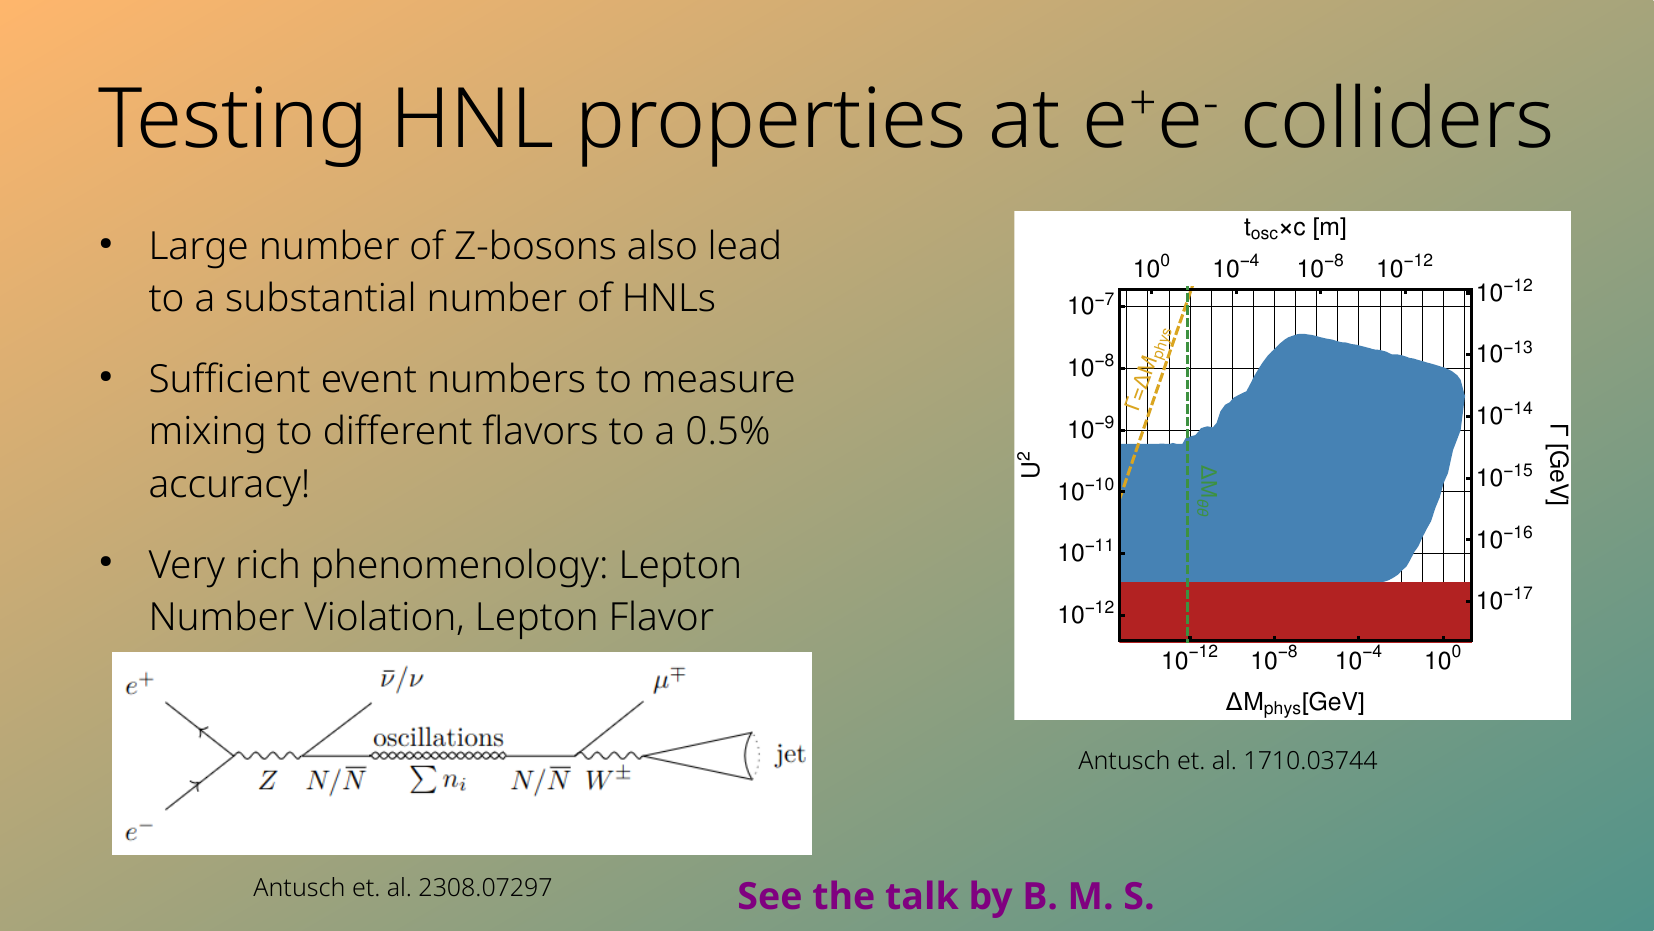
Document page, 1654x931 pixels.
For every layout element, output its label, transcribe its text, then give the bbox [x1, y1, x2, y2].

text_box Antusch et. al. 1710.03744 [1063, 735, 1538, 788]
picture [1014, 210, 1571, 720]
text_box See the talk by B. M. S. Oliveira [722, 862, 1260, 931]
text_box Antusch et. al. 2308.07297 [238, 862, 722, 915]
list Large number of Z-bosons also lead to a substantial number of HNLs Sufficient event numbers to measure mixing to different flavors to a 0.5% accuracy! Very rich phenomenology: Lepton Number Violation, Lepton Flavor Violation, HNL oscillations in colliders etc... [82, 217, 809, 758]
title Testing HNL properties at e+e- colliders [82, 37, 1571, 193]
picture [112, 652, 812, 855]
